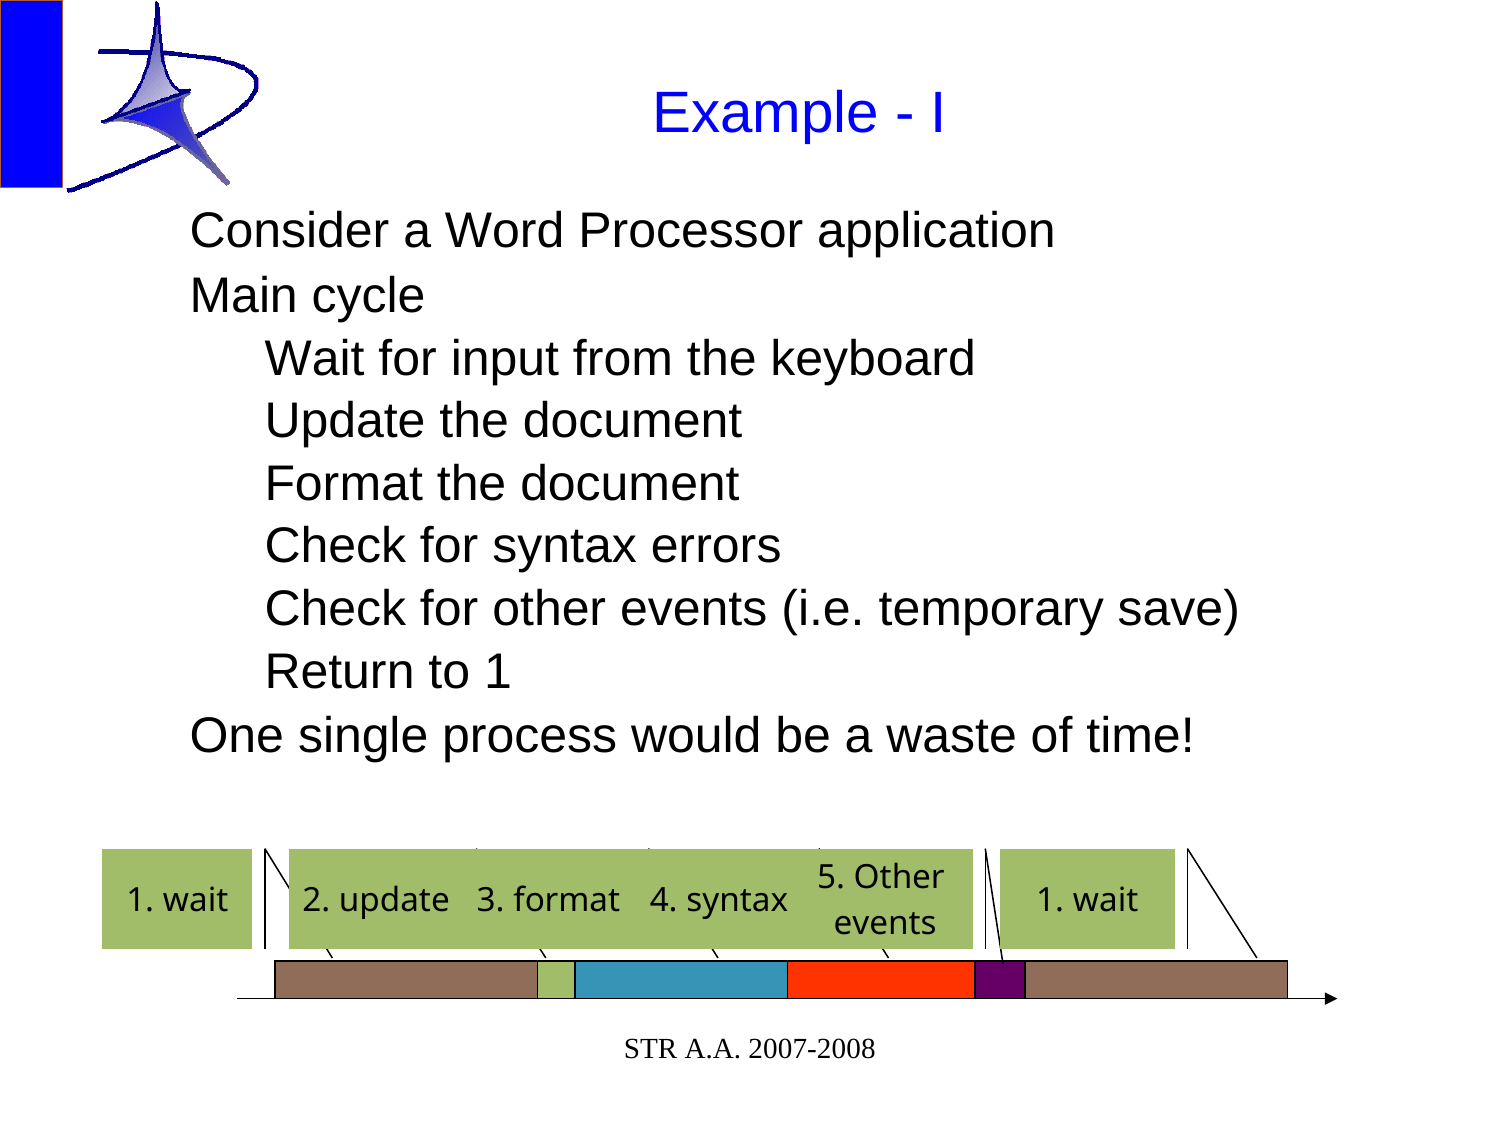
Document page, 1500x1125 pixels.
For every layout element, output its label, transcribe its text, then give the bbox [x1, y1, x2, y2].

picture [62, 0, 263, 197]
text_box 4. syntax [631, 849, 798, 949]
text_box [274, 961, 1288, 999]
text_box 1. wait [102, 849, 252, 949]
title Example - I [174, 61, 1425, 164]
text_box 2. update [289, 849, 461, 949]
text_box 3. format [461, 849, 631, 949]
list Consider a Word Processor application Main cycle Wait for input from the keyboard Update the document Format the document Check for syntax errors Check for other events (i.e. temporary save) Return to 1 One single process would be a waste of time! [174, 200, 1425, 851]
text_box 1. wait [1000, 849, 1175, 949]
text_box 5. Other events [798, 849, 973, 949]
